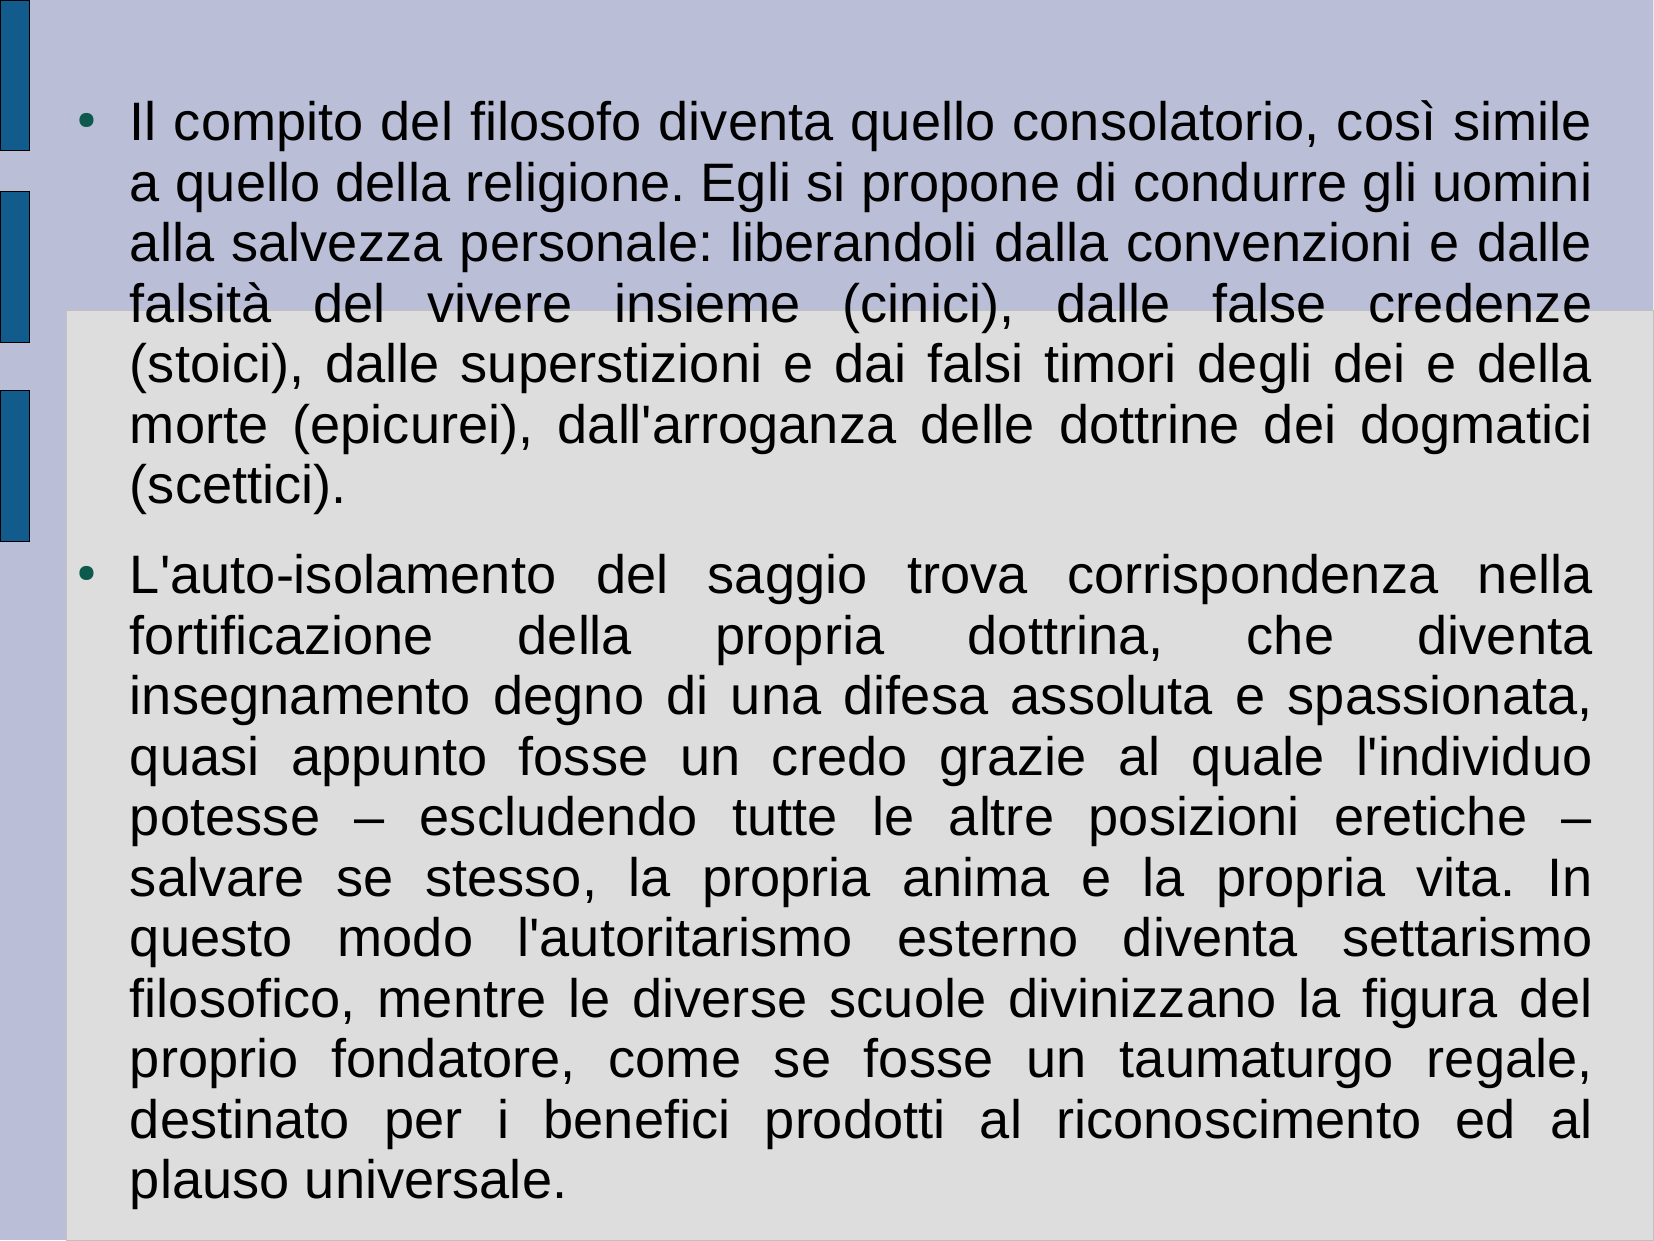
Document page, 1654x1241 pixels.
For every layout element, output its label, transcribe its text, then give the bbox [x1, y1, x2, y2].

list Il compito del filosofo diventa quello consolatorio, così simile a quello della religione. Egli si propone di condurre gli uomini alla salvezza personale: liberandoli dalla convenzioni e dalle falsità del vivere insieme (cinici), dalle false credenze (stoici), dalle superstizioni e dai falsi timori degli dei e della morte (epicurei), dall'arroganza delle dottrine dei dogmatici (scettici). L'auto-isolamento del saggio trova corrispondenza nella fortificazione della propria dottrina, che diventa insegnamento degno di una difesa assoluta e spassionata, quasi appunto fosse un credo grazie al quale l'individuo potesse – escludendo tutte le altre posizioni eretiche – salvare se stesso, la propria anima e la propria vita. In questo modo l'autoritarismo esterno diventa settarismo filosofico, mentre le diverse scuole divinizzano la figura del proprio fondatore, come se fosse un taumaturgo regale, destinato per i benefici prodotti al riconoscimento ed al plauso universale. [59, 91, 1595, 1211]
